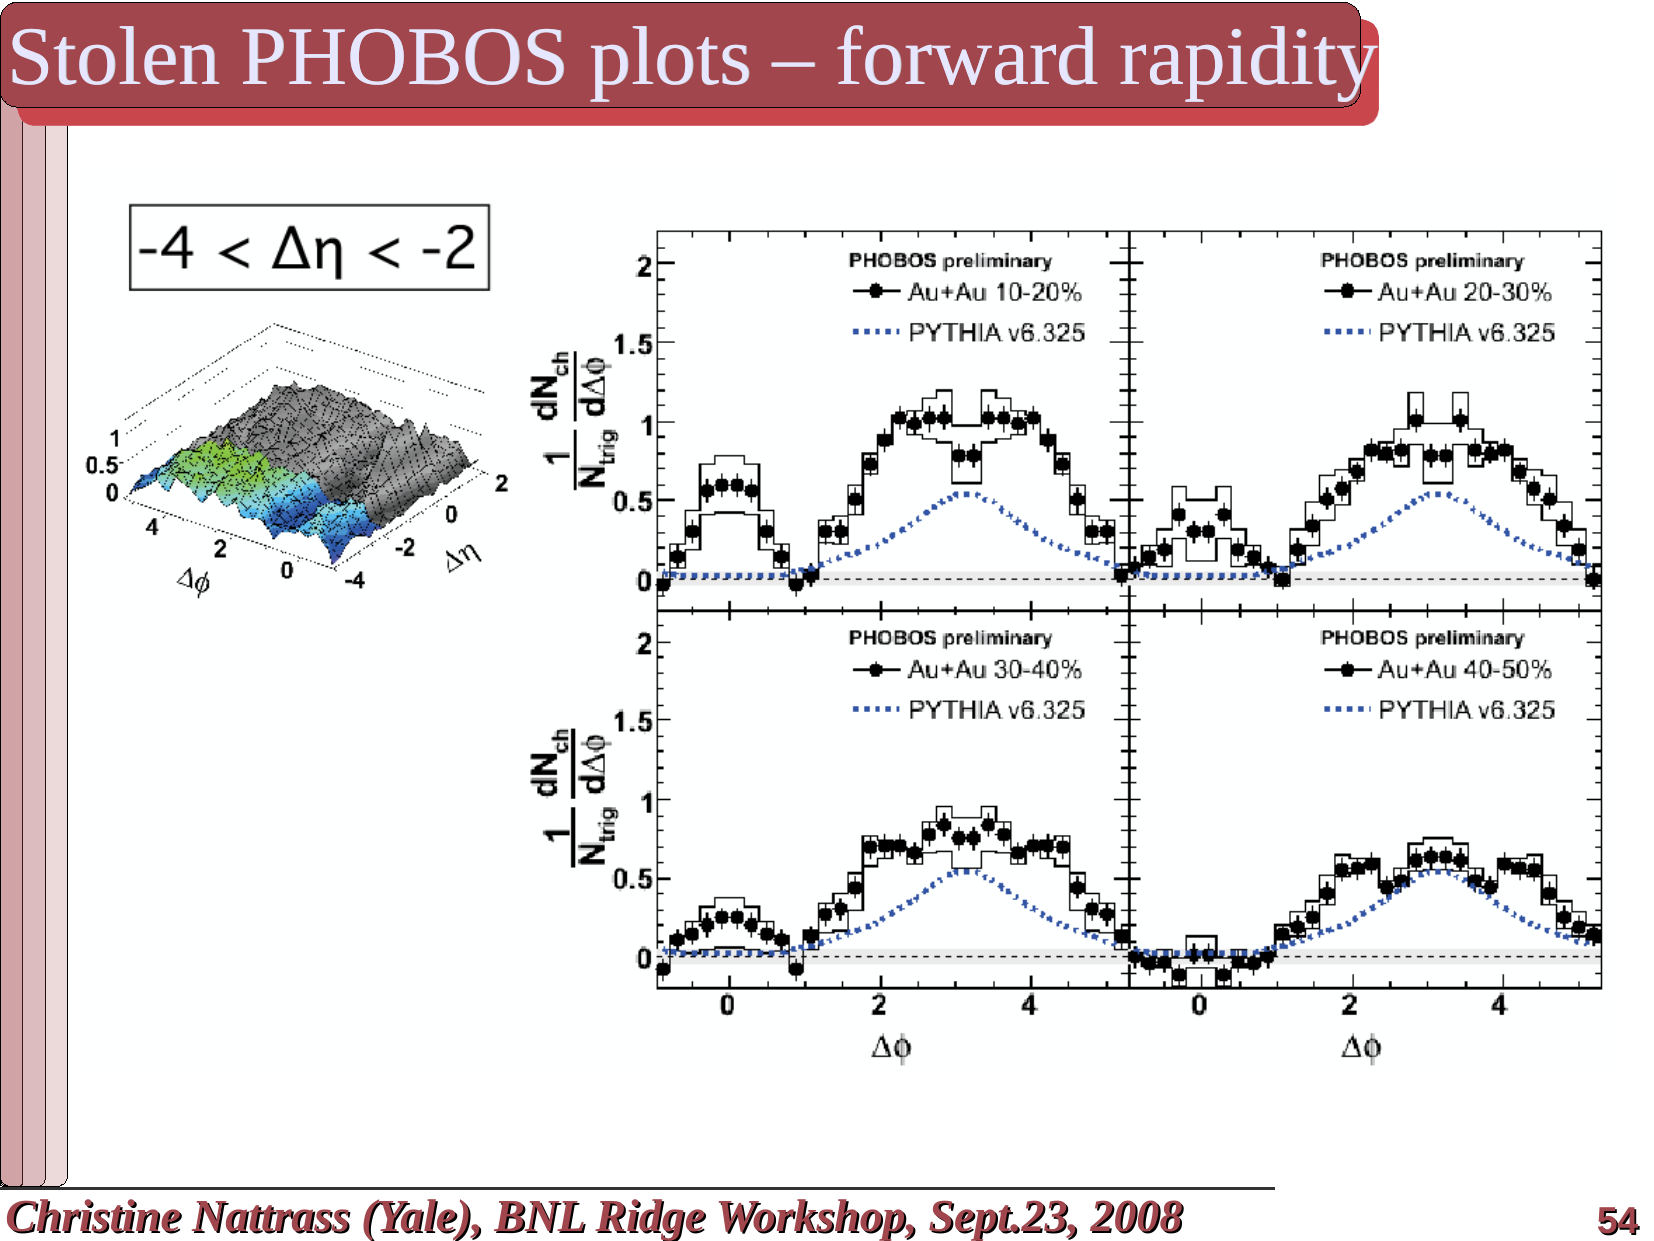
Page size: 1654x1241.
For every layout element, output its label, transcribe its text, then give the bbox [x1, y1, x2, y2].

picture [83, 169, 1615, 1074]
title Stolen PHOBOS plots – forward rapidity [0, 7, 1388, 106]
